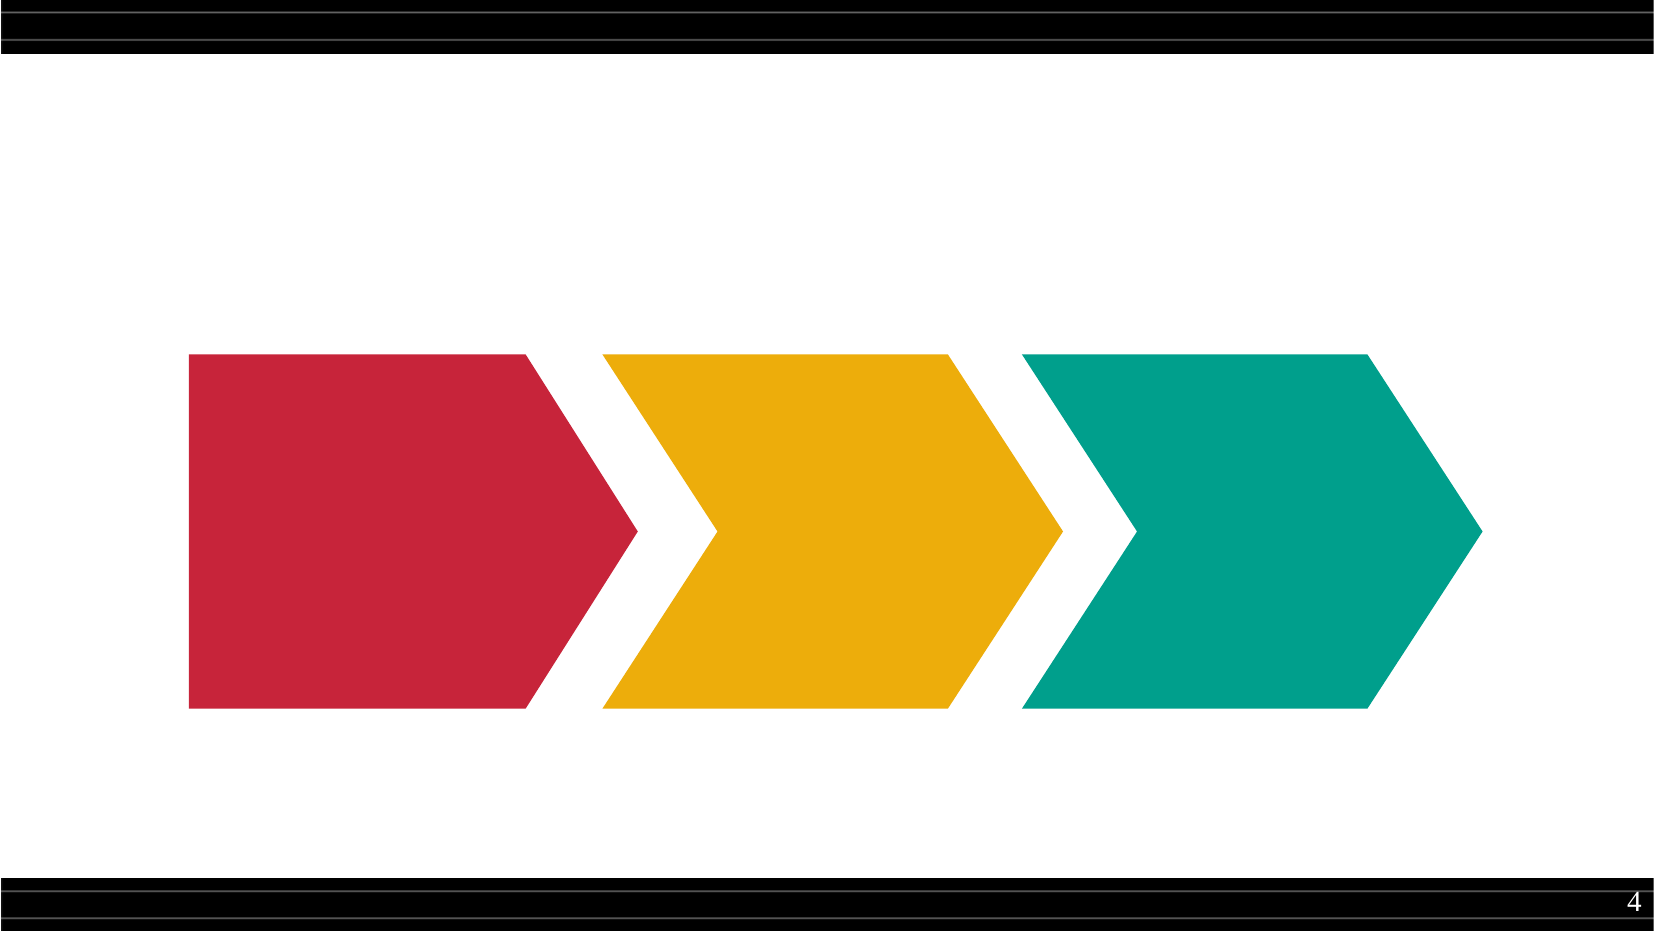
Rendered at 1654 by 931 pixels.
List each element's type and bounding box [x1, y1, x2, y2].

picture [1, 0, 1654, 54]
picture [1, 878, 1654, 931]
text_box [188, 354, 638, 709]
text_box [602, 354, 1064, 709]
